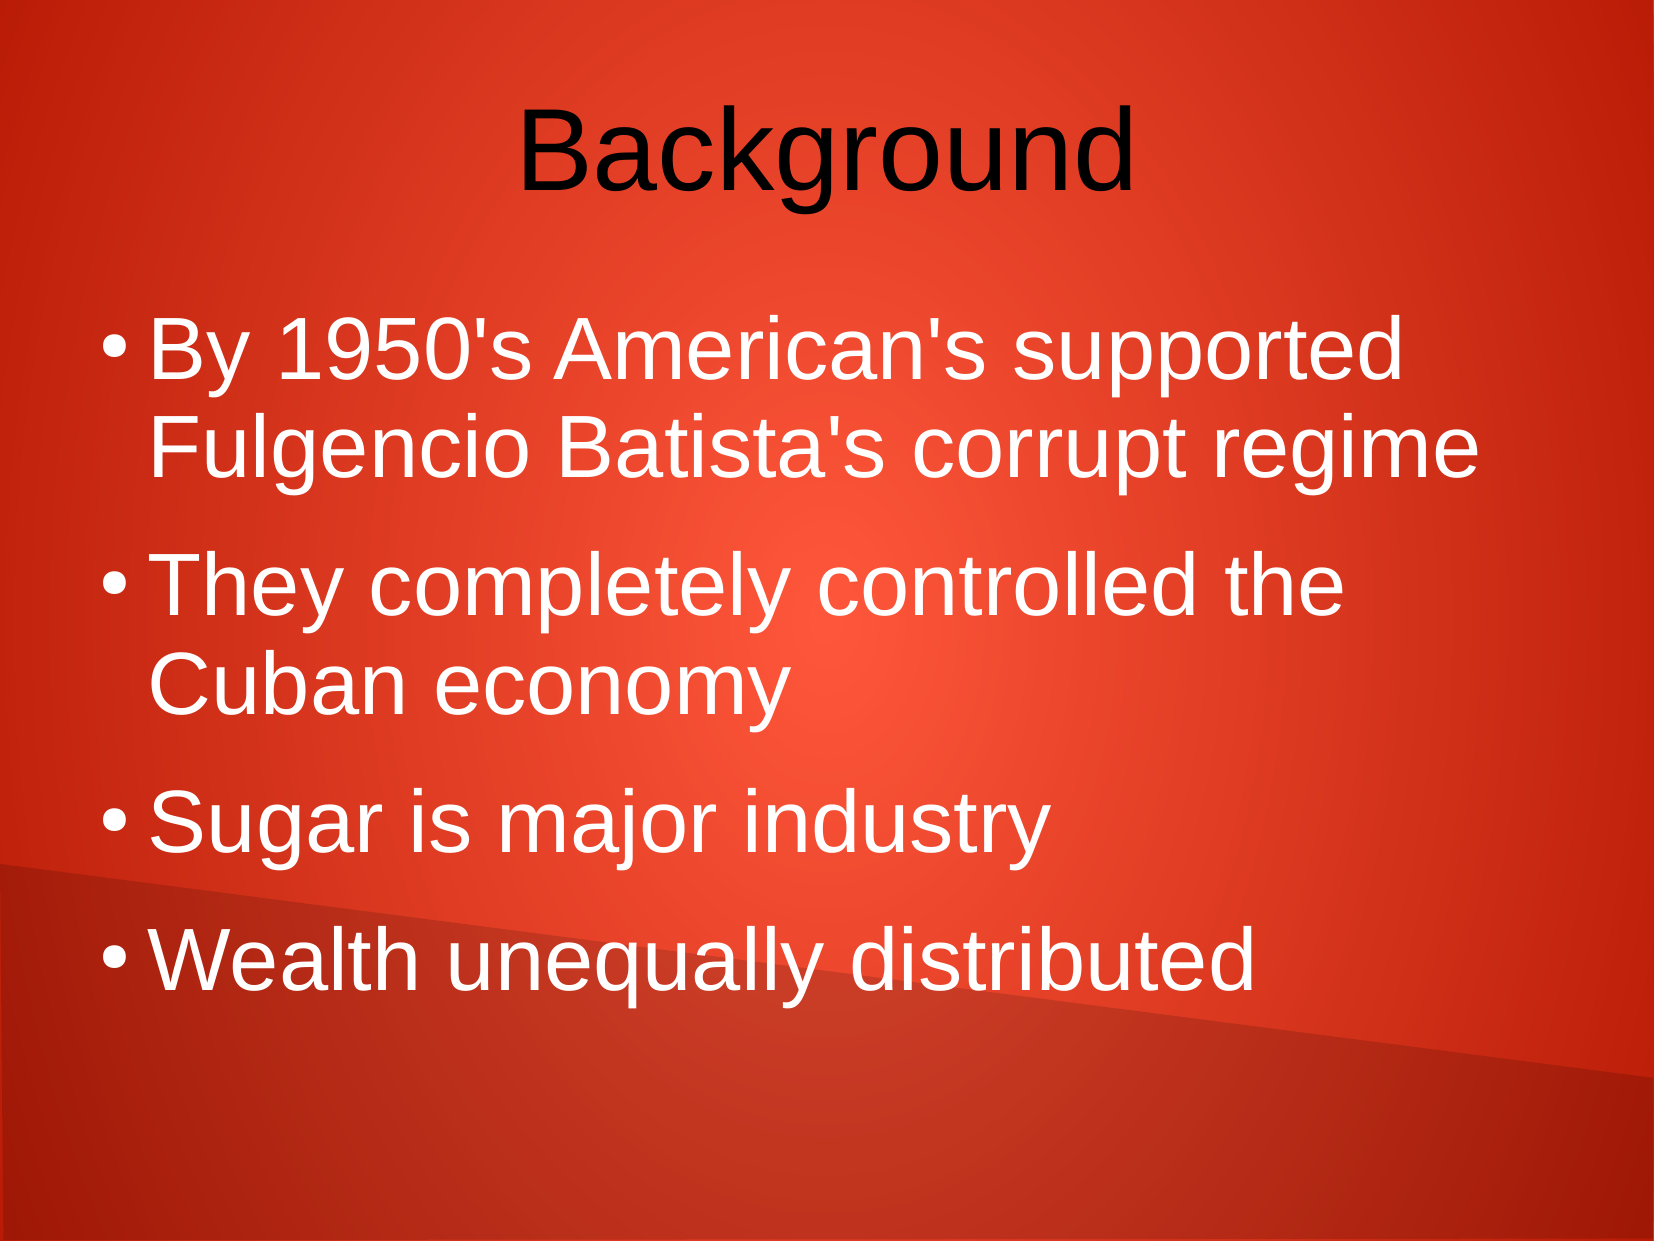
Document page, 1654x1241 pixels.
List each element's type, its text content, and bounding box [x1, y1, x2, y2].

title Background [82, 47, 1571, 252]
list By 1950's American's supported Fulgencio Batista's corrupt regime They completely controlled the Cuban economy Sugar is major industry Wealth unequally distributed [82, 299, 1571, 1019]
